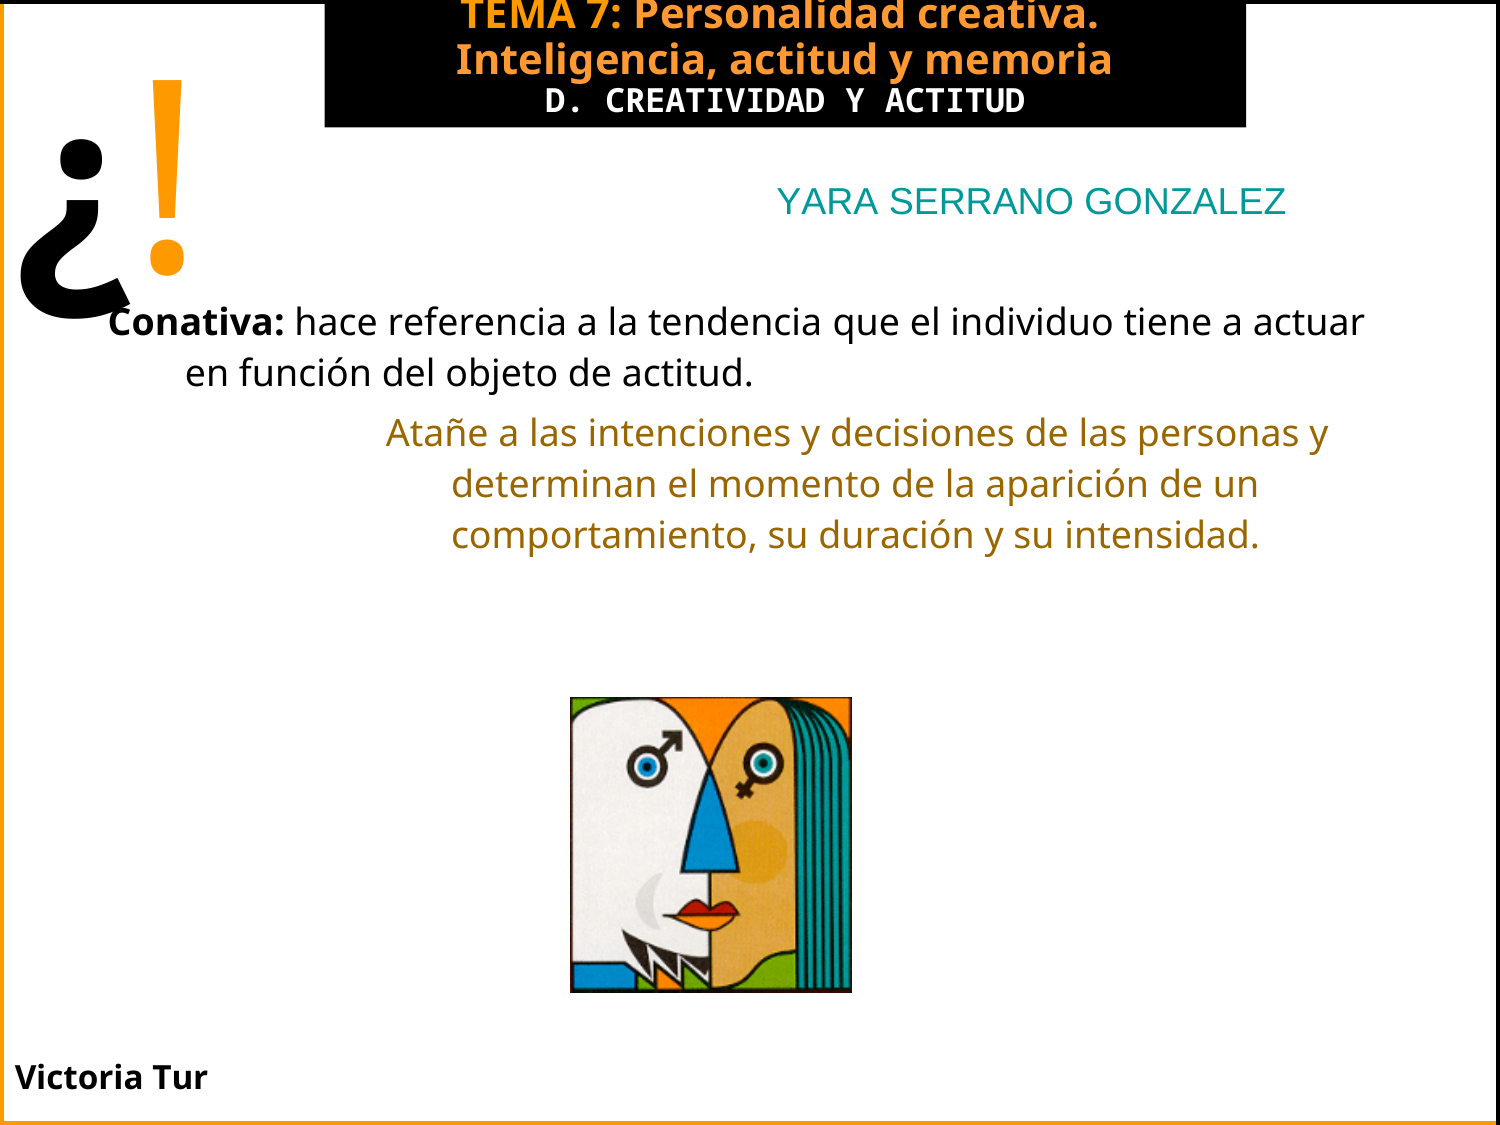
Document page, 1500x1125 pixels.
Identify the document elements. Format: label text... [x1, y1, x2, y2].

picture [570, 697, 852, 993]
title YARA SERRANO GONZALEZ [761, 172, 1426, 244]
list Conativa: hace referencia a la tendencia que el individuo tiene a actuar en función del objeto de actitud. Atañe a las intenciones y decisiones de las personas y determinan el momento de la aparición de un comportamiento, su duración y su intensidad. [92, 287, 1424, 681]
